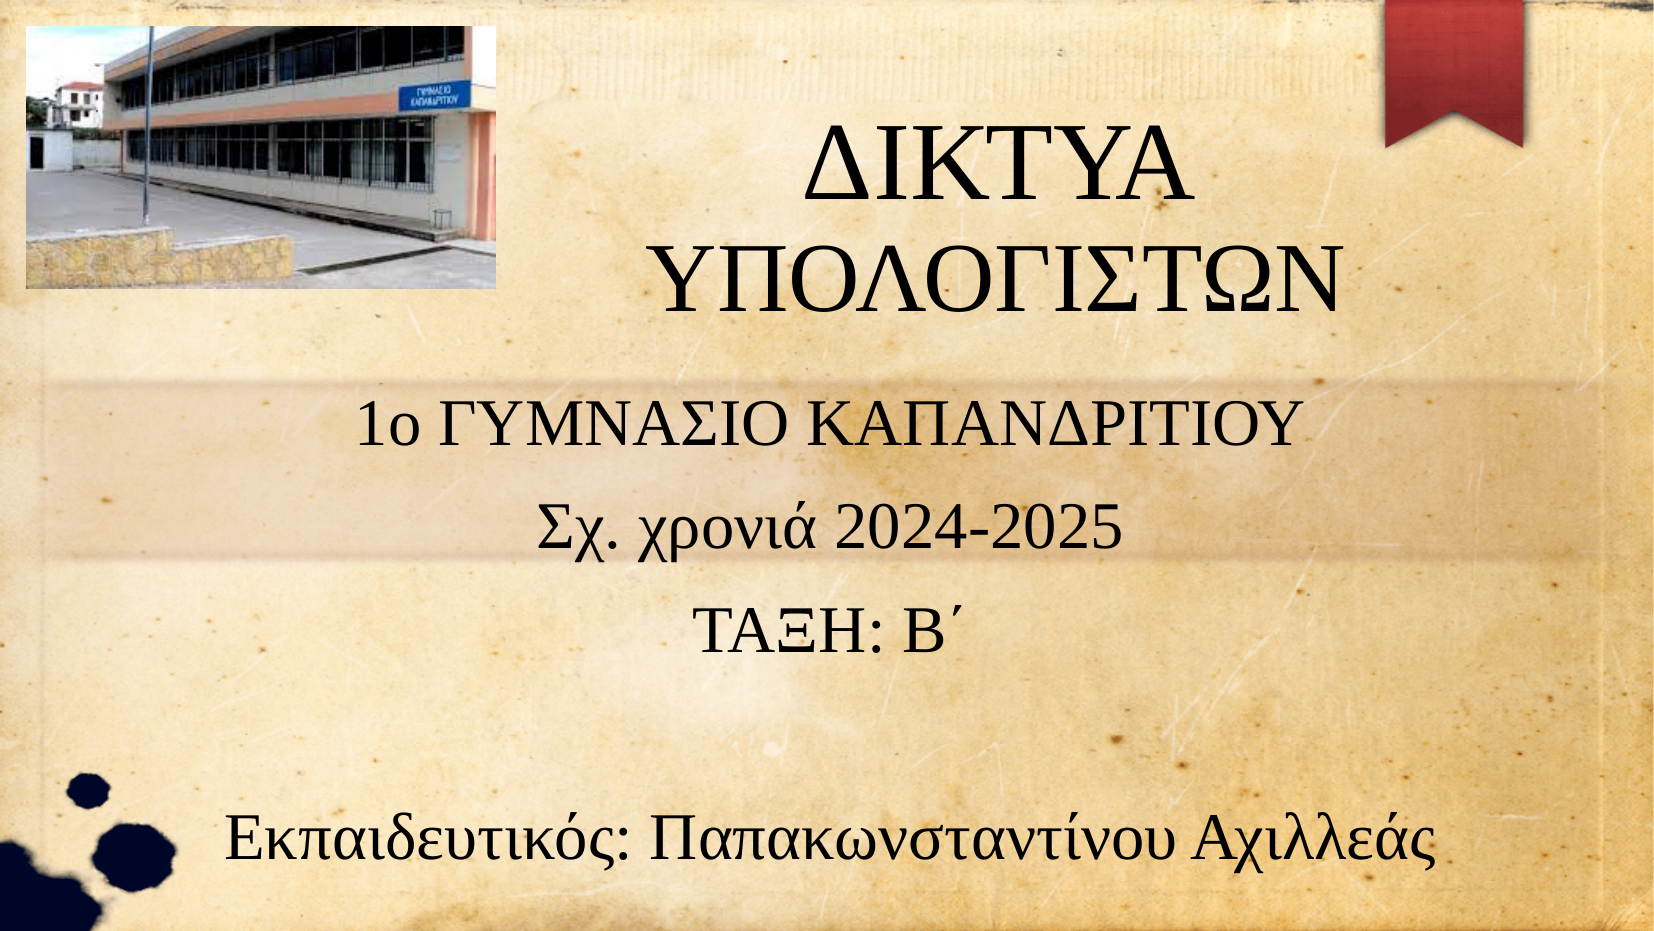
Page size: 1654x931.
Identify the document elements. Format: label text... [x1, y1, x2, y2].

subtitle 1ο ΓΥΜΝΑΣΙΟ ΚΑΠΑΝΔΡΙΤΙΟΥ Σχ. χρονιά 2024-2025 ΤΑΞΗ: Β΄ Εκπαιδευτικός: Παπακωνσταντίνου Αχιλλεάς [86, 360, 1575, 900]
title ΔΙΚΤΥΑ ΥΠΟΛΟΓΙΣΤΩΝ [612, 99, 1380, 335]
picture [0, 0, 1654, 931]
